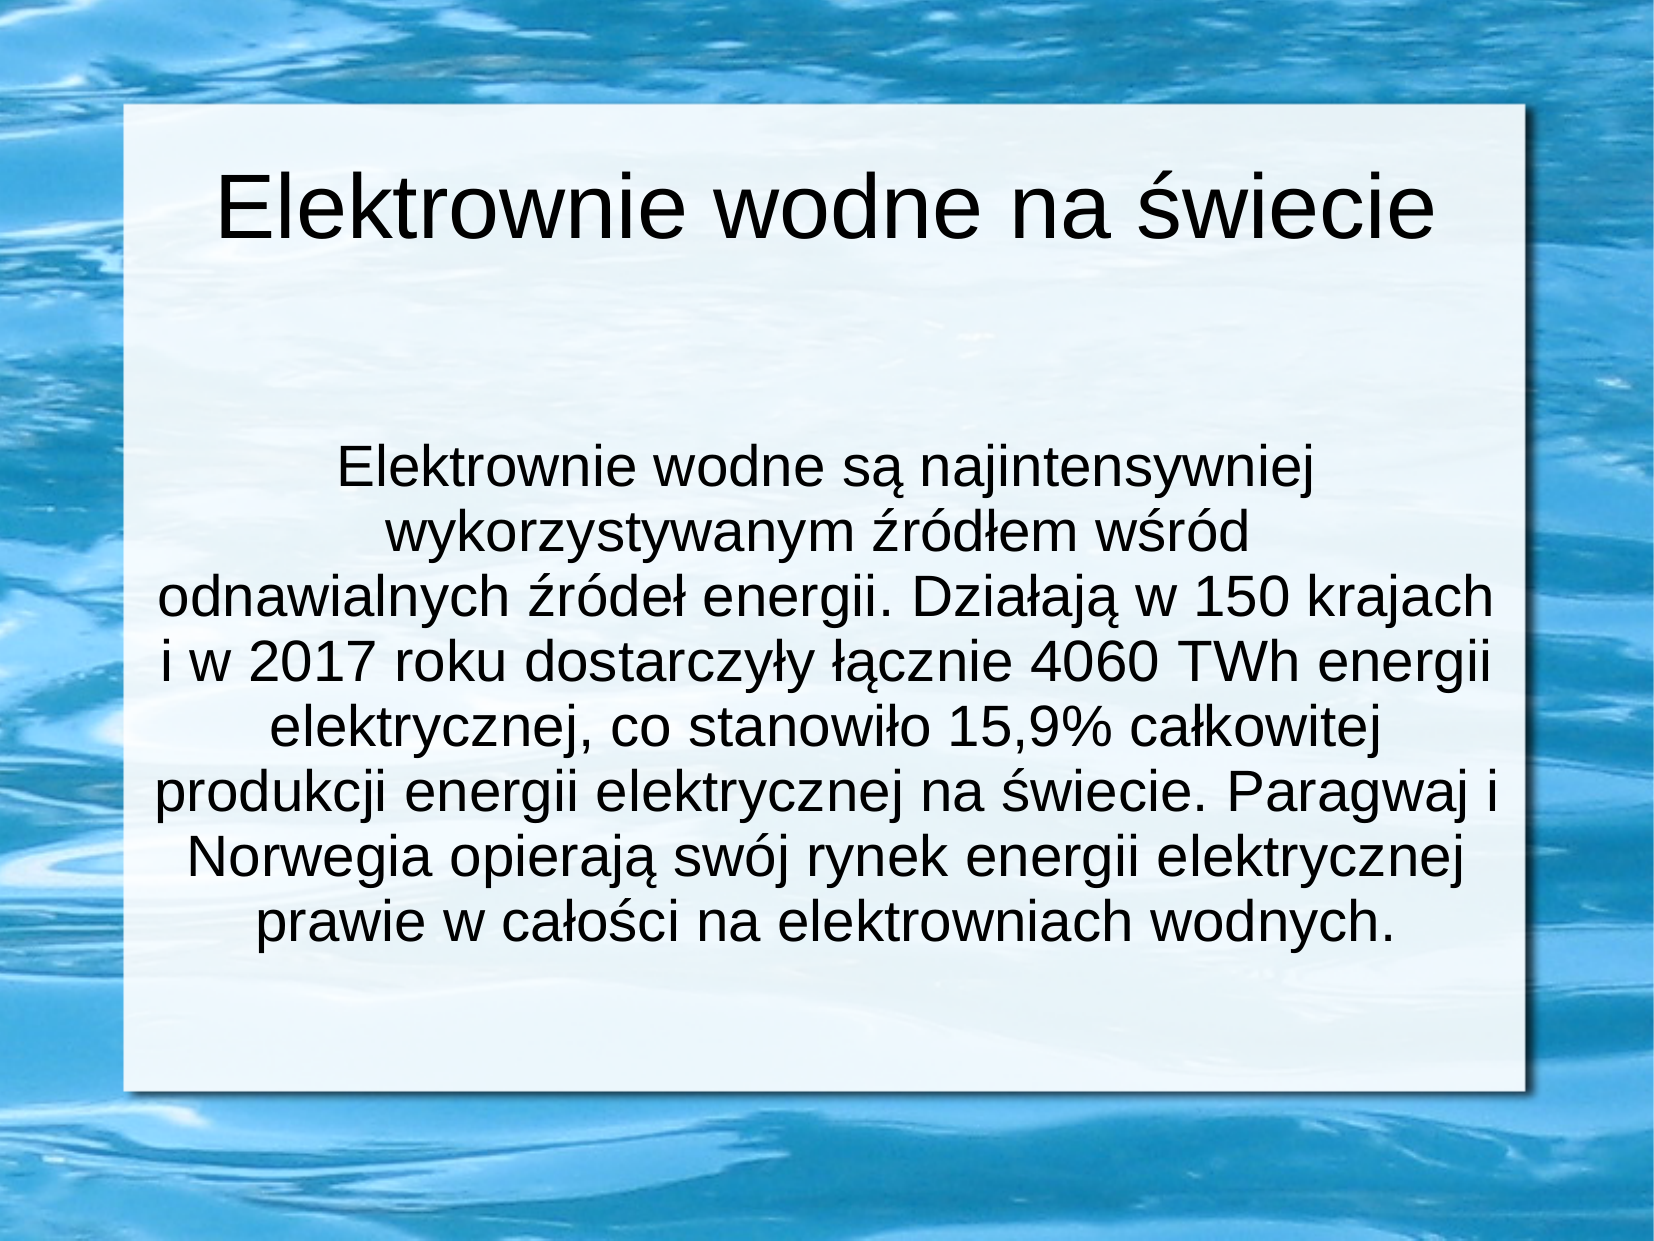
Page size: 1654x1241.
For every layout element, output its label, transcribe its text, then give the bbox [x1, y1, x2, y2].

picture [0, 0, 1654, 1241]
subtitle Elektrownie wodne są najintensywniej wykorzystywanym źródłem wśród odnawialnych źródeł energii. Działają w 150 krajach i w 2017 roku dostarczyły łącznie 4060 TWh energii elektrycznej, co stanowiło 15,9% całkowitej produkcji energii elektrycznej na świecie. Paragwaj i Norwegia opierają swój rynek energii elektrycznej prawie w całości na elektrowniach wodnych. [147, 324, 1506, 1063]
title Elektrownie wodne na świecie [147, 118, 1506, 296]
